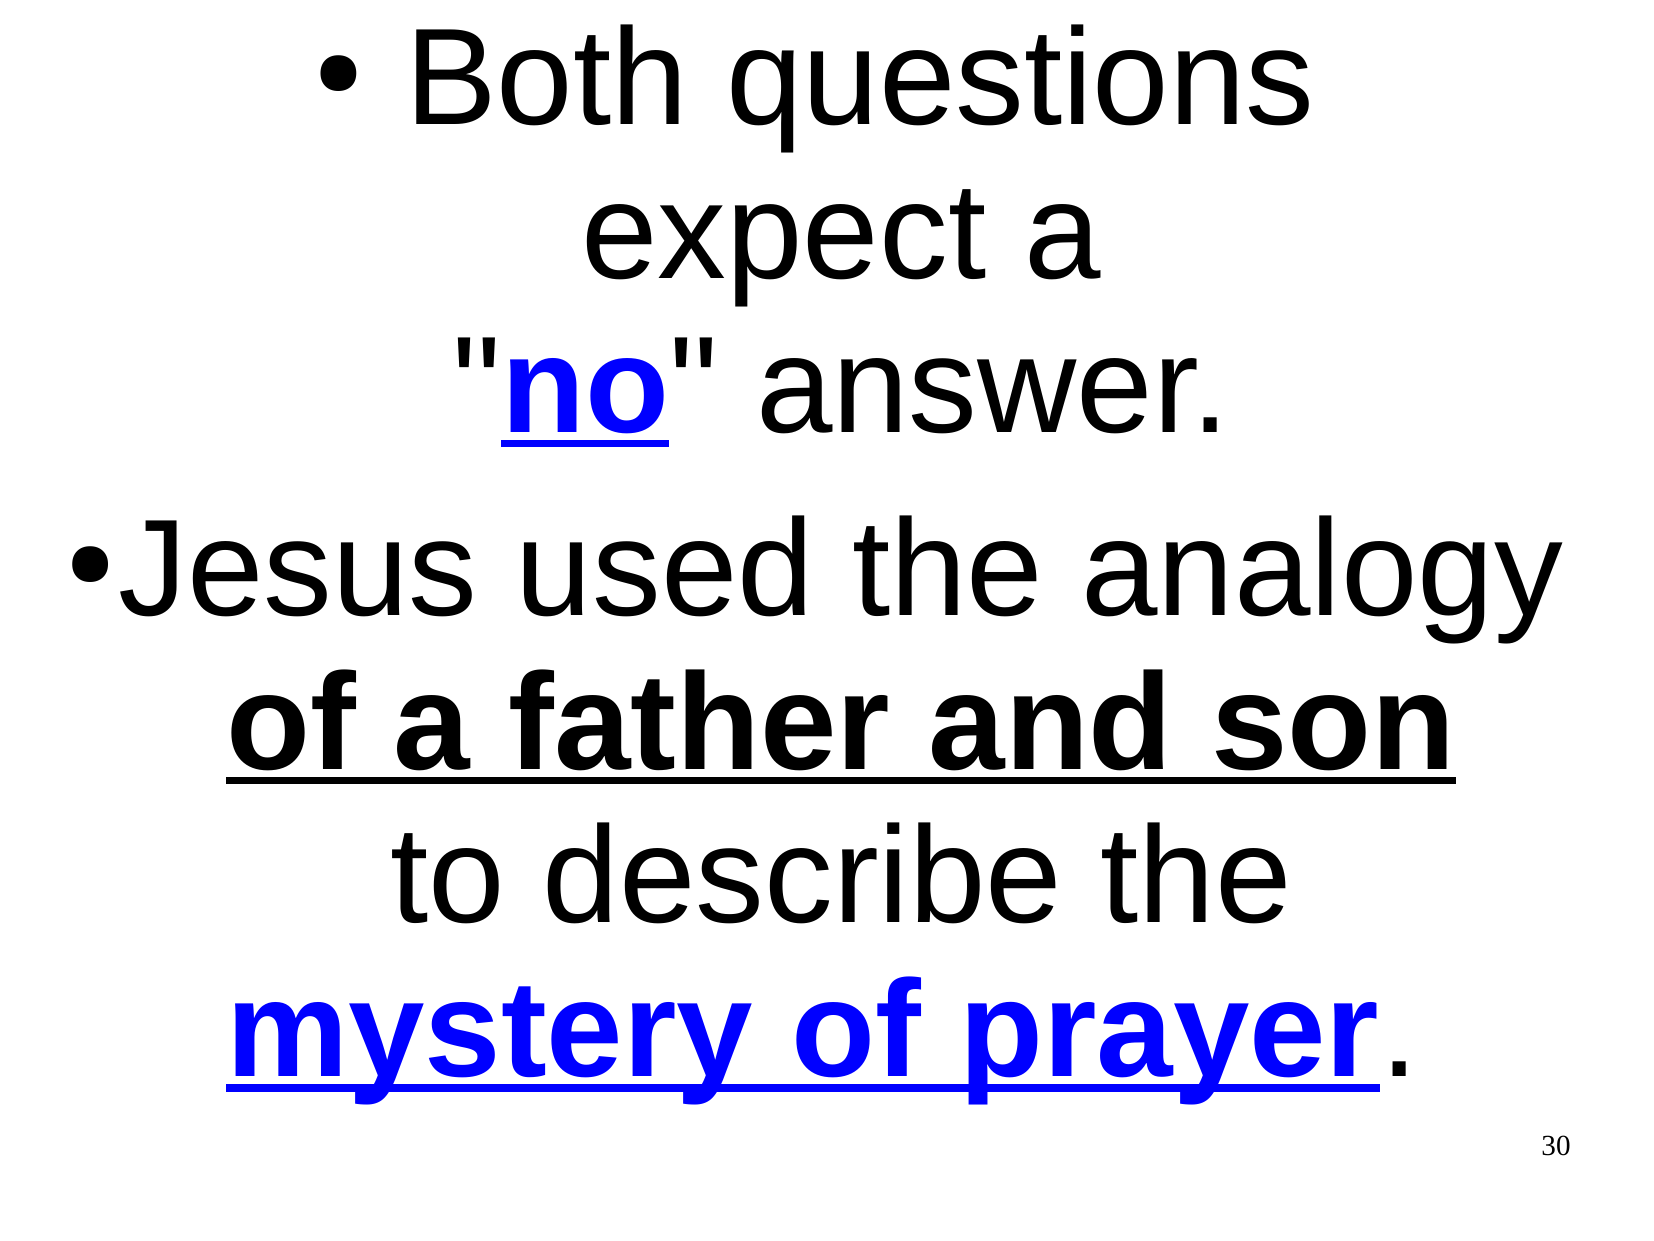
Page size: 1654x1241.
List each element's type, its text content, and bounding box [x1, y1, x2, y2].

list Both questions expect a "no" answer. Jesus used the analogy of a father and son to describe the mystery of prayer. [0, 0, 1651, 1238]
